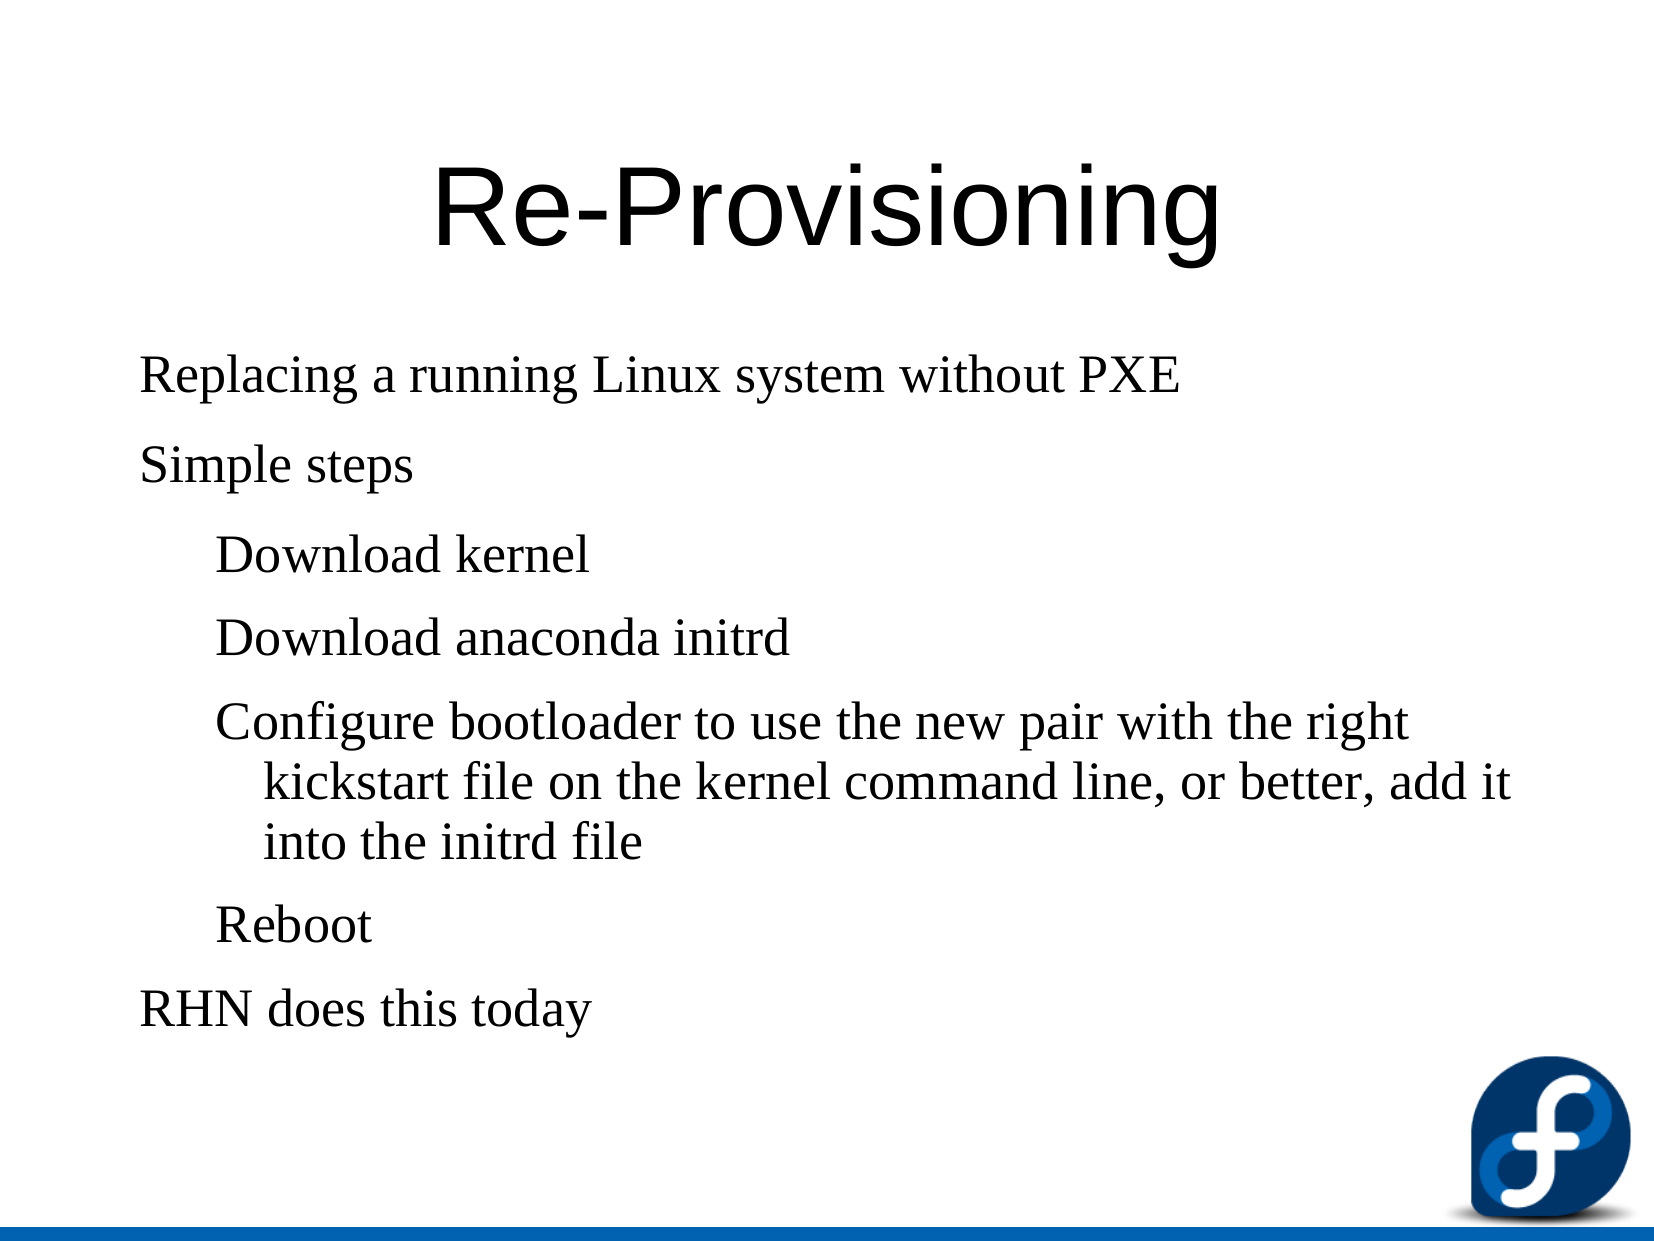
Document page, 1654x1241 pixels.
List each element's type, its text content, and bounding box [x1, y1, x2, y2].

picture [1438, 1055, 1645, 1229]
list Replacing a running Linux system without PXE Simple steps Download kernel Download anaconda initrd Configure bootloader to use the new pair with the right kickstart file on the kernel command line, or better, add it into the initrd file Reboot RHN does this today [121, 344, 1534, 1174]
title Re-Provisioning [121, 102, 1534, 310]
